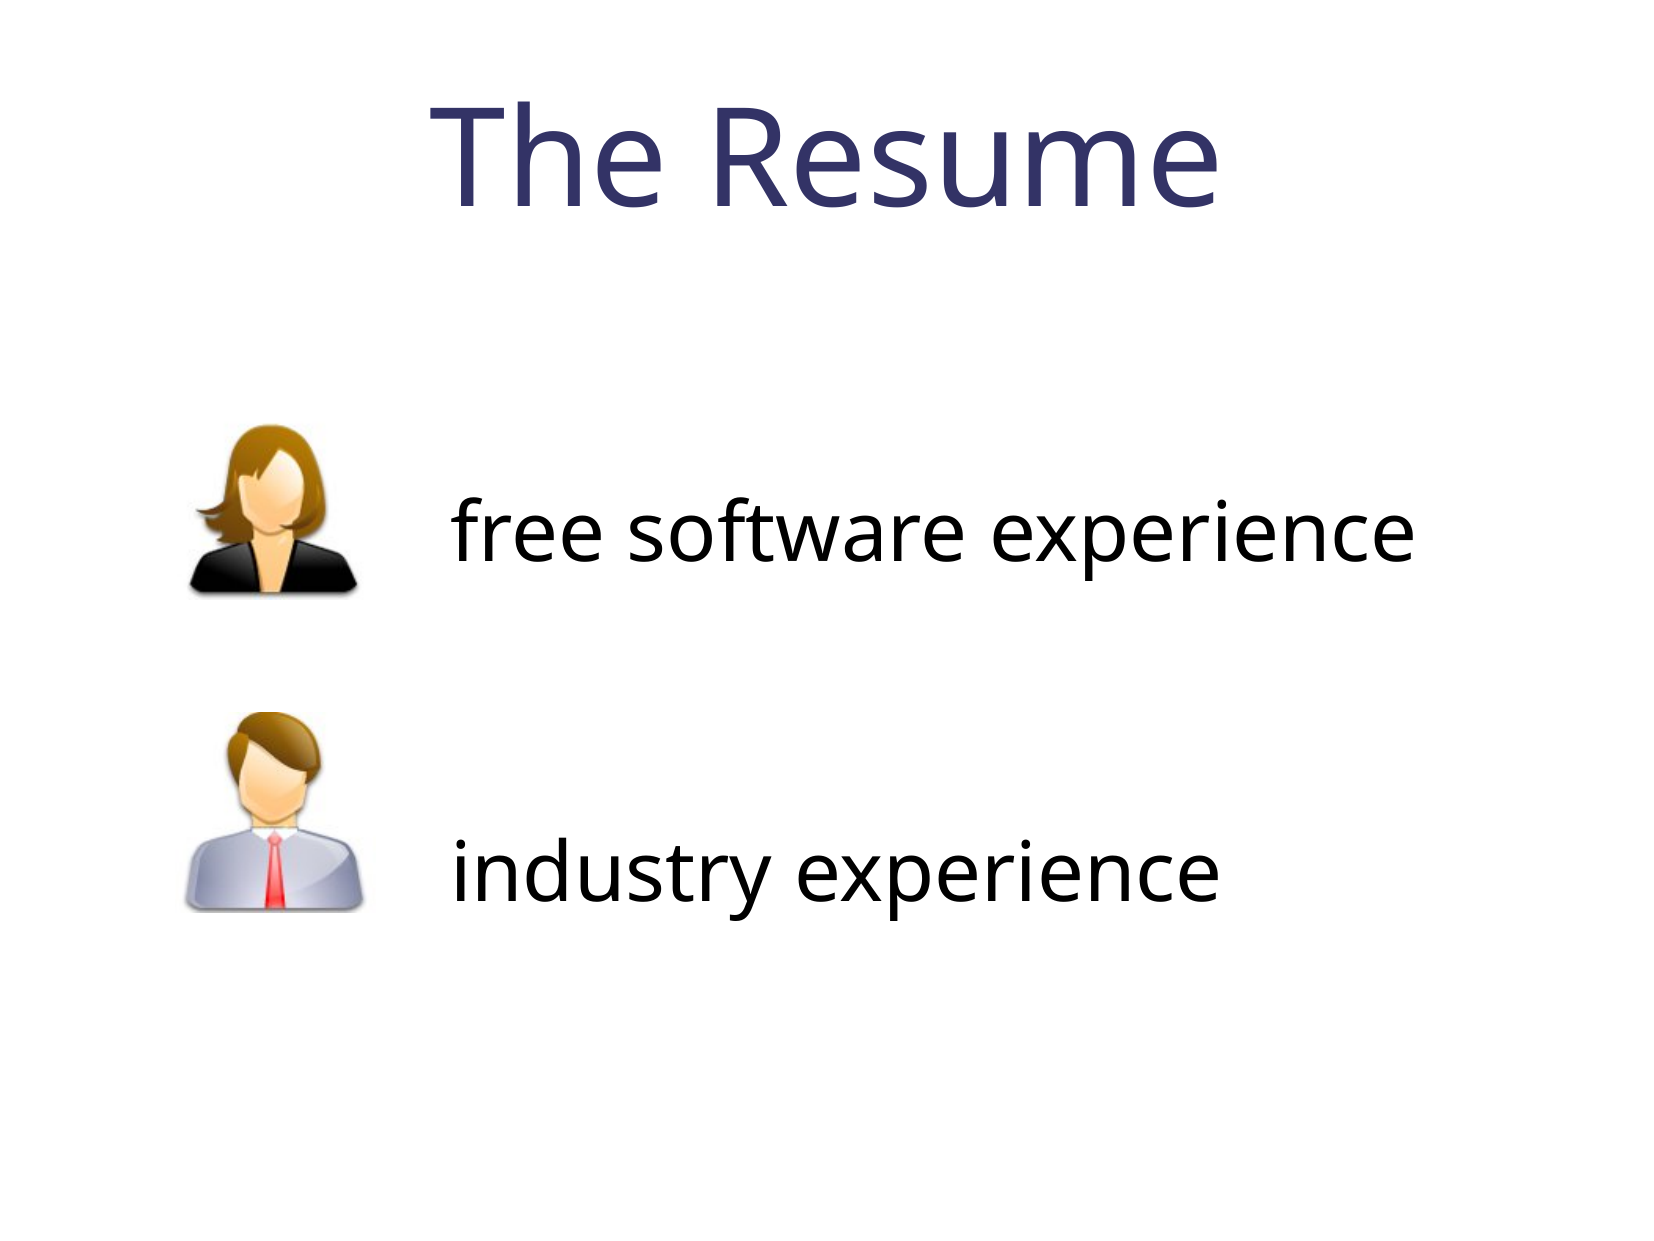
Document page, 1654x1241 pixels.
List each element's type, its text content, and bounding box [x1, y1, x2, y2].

subtitle free software experience industry experience [450, 297, 1571, 1102]
picture [175, 712, 376, 913]
picture [175, 399, 376, 601]
title The Resume [82, 56, 1571, 250]
